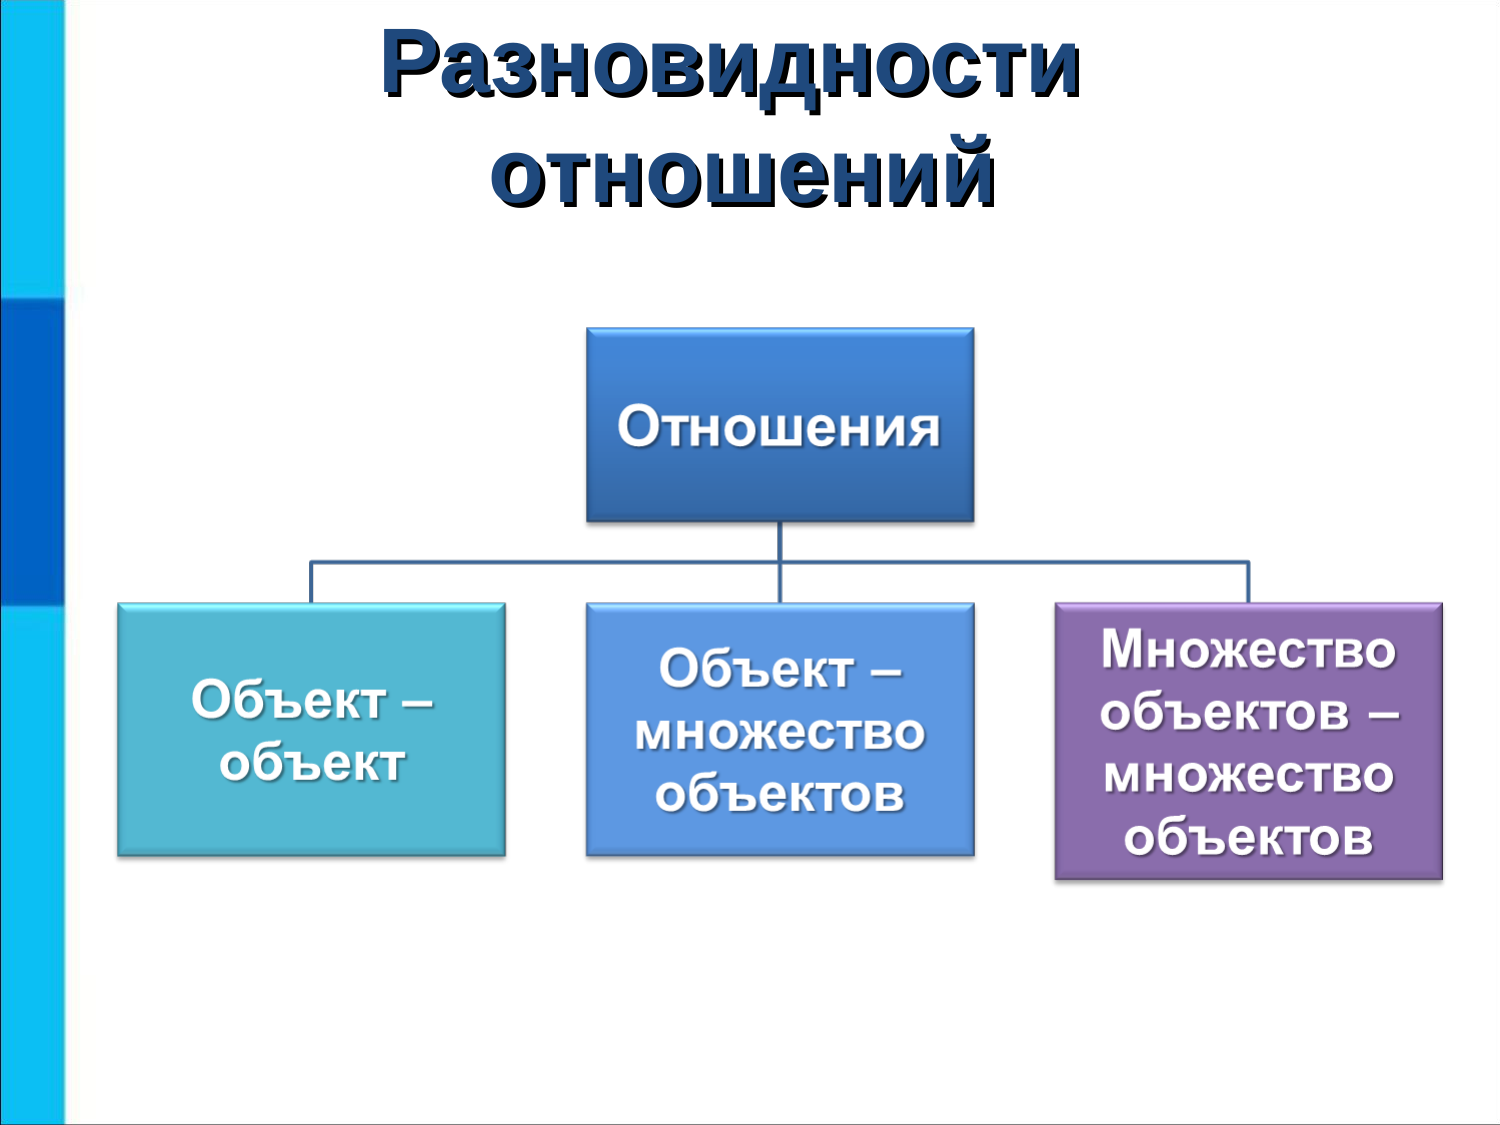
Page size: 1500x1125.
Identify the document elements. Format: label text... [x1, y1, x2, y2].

picture [0, 0, 1500, 1125]
text_box Разновидности отношений [128, 0, 1383, 223]
